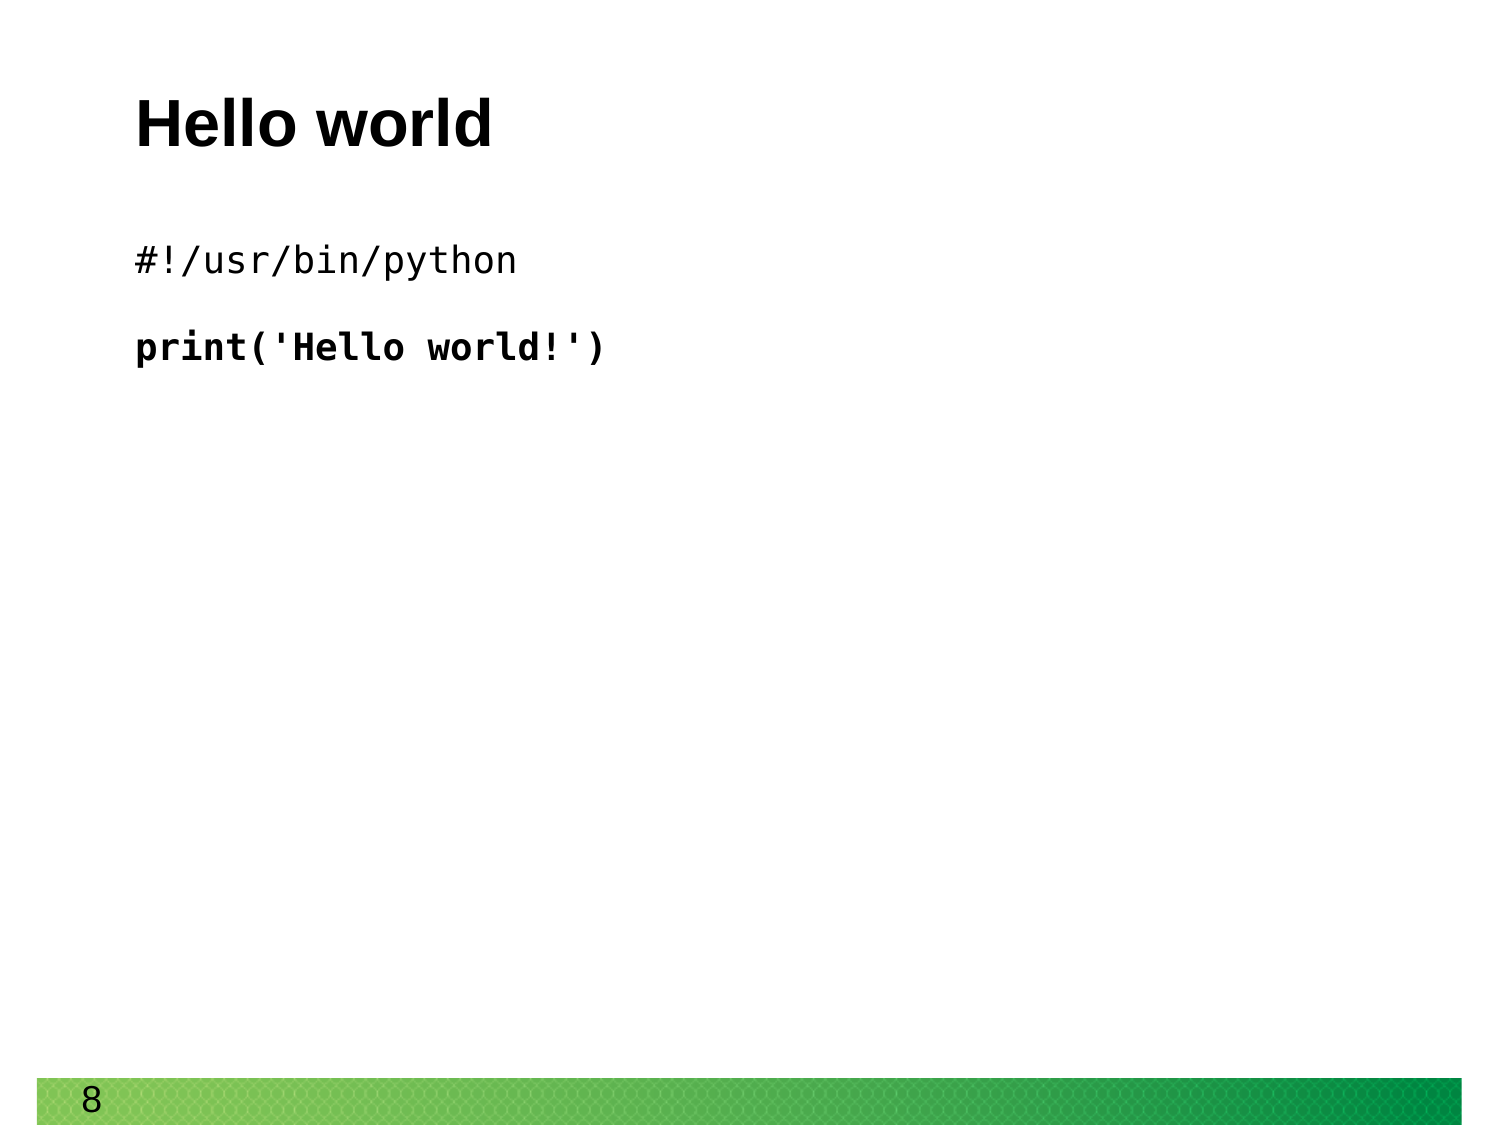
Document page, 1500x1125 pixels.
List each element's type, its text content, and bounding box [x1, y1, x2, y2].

picture [36, 1078, 1462, 1125]
list #!/usr/bin/python print('Hello world!') [135, 238, 1372, 982]
title Hello world [135, 41, 1372, 204]
